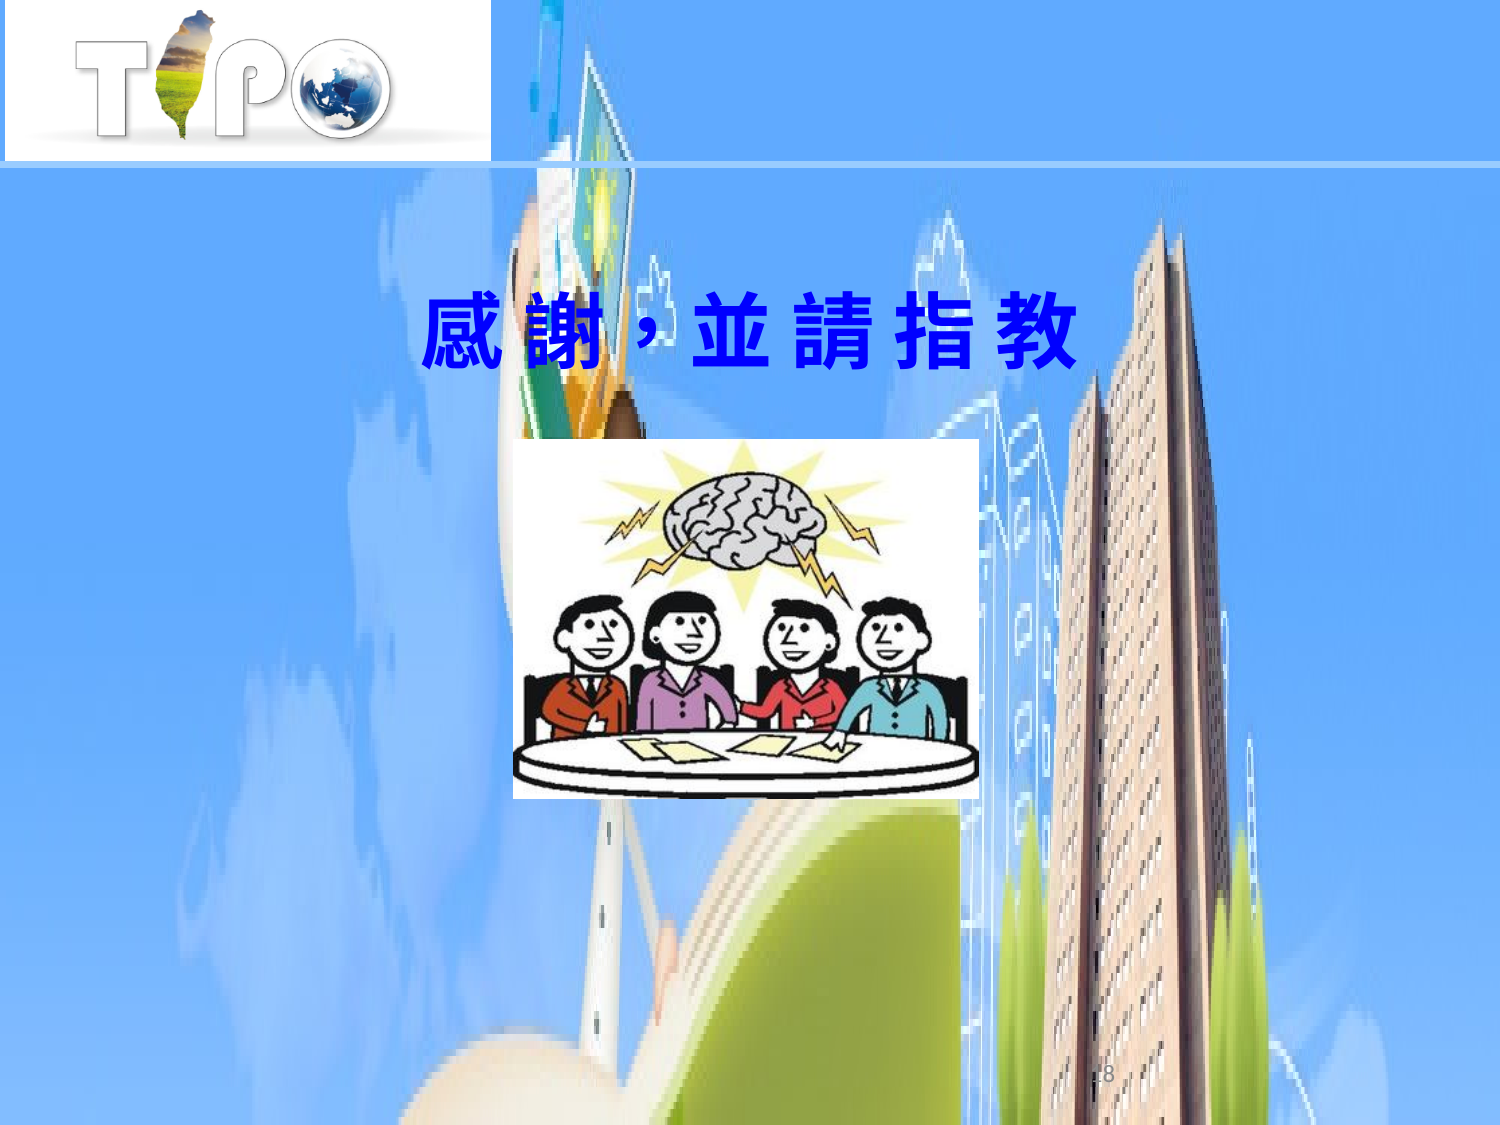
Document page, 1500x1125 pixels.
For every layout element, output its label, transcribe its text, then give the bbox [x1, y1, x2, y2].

picture [513, 439, 979, 799]
text_box 18 [1074, 1042, 1426, 1103]
subtitle 感 謝，並 請 指 教 [289, 267, 1211, 433]
